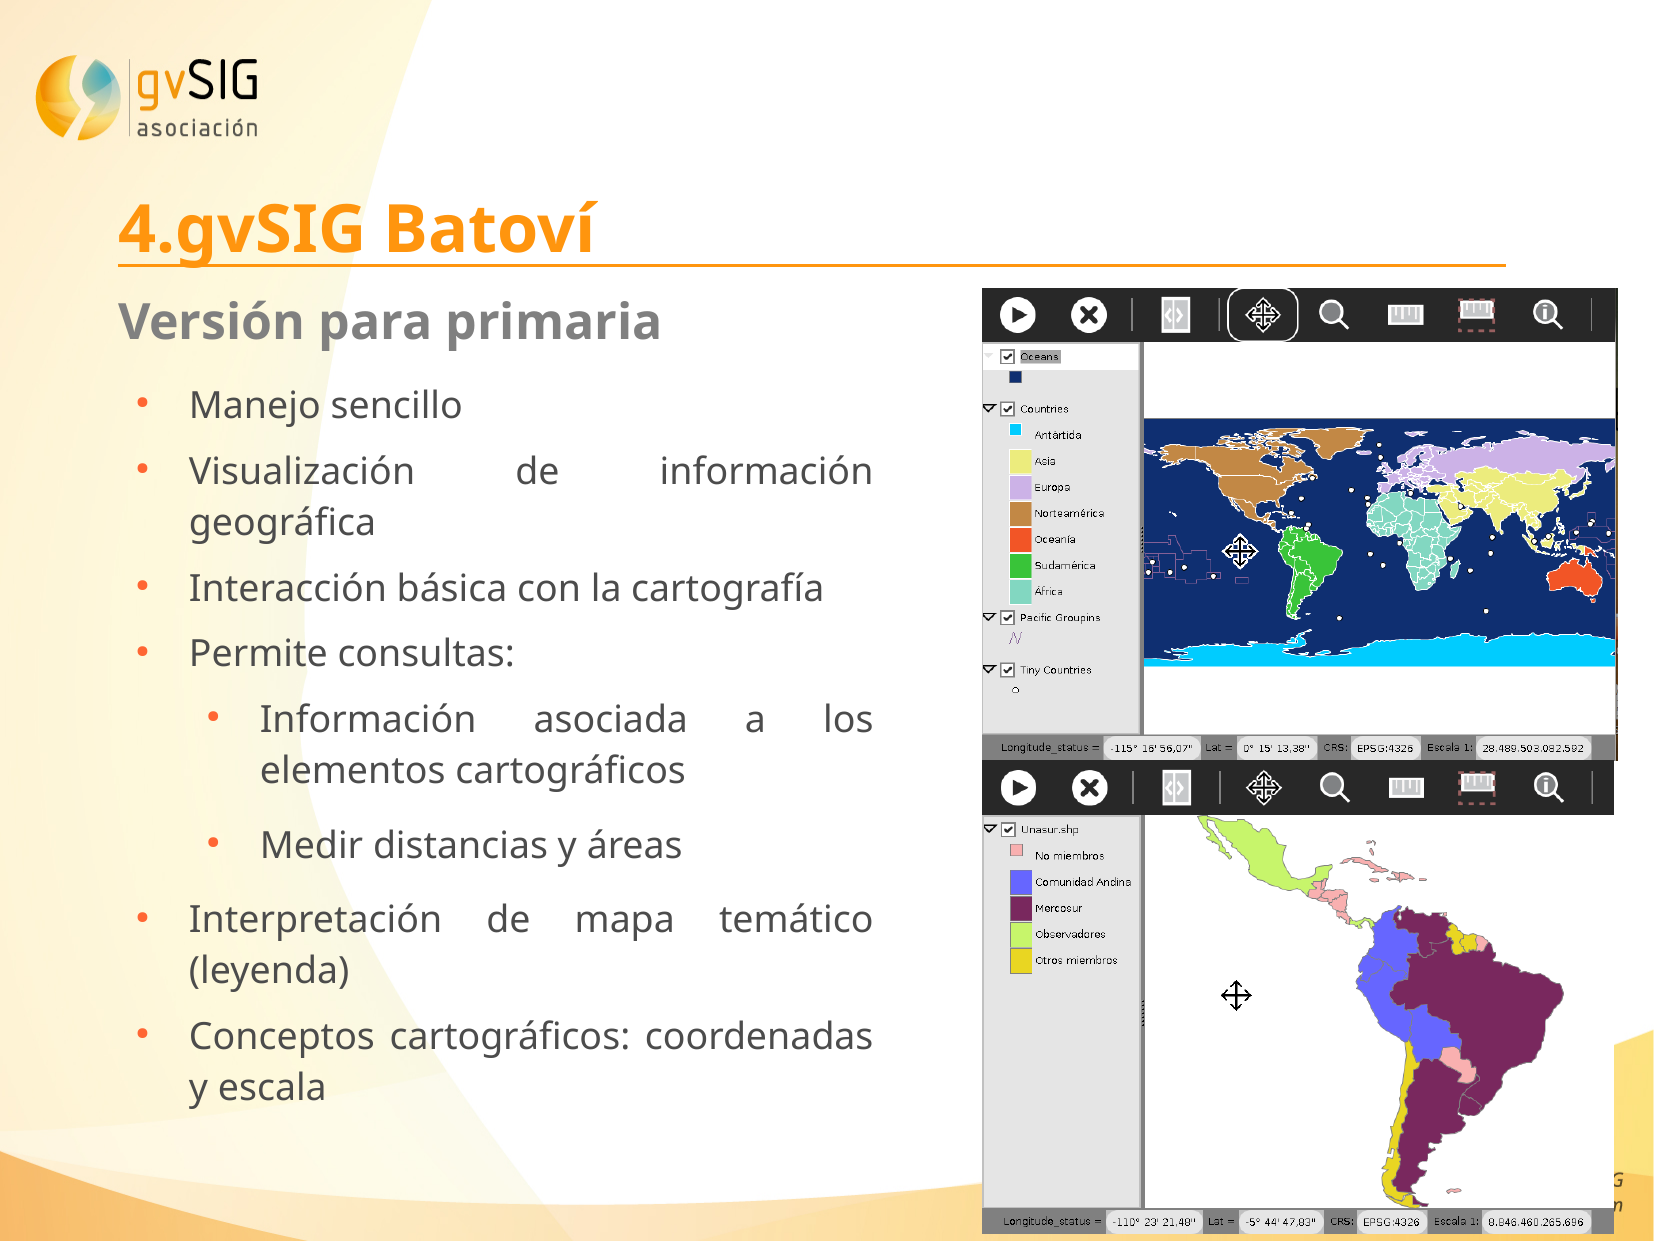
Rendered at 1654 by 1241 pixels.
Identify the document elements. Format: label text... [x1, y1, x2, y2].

title 4.gvSIG Batoví [118, 177, 1607, 276]
list Manejo sencillo Visualización de información geográfica Interacción básica con la cartografía Permite consultas: Información asociada a los elementos cartográficos Medir distancias y áreas Interpretación de mapa temático (leyenda) Conceptos cartográficos: coordenadas y escala [118, 312, 875, 1104]
title Versión para primaria [118, 276, 857, 312]
picture [0, 0, 1654, 1241]
